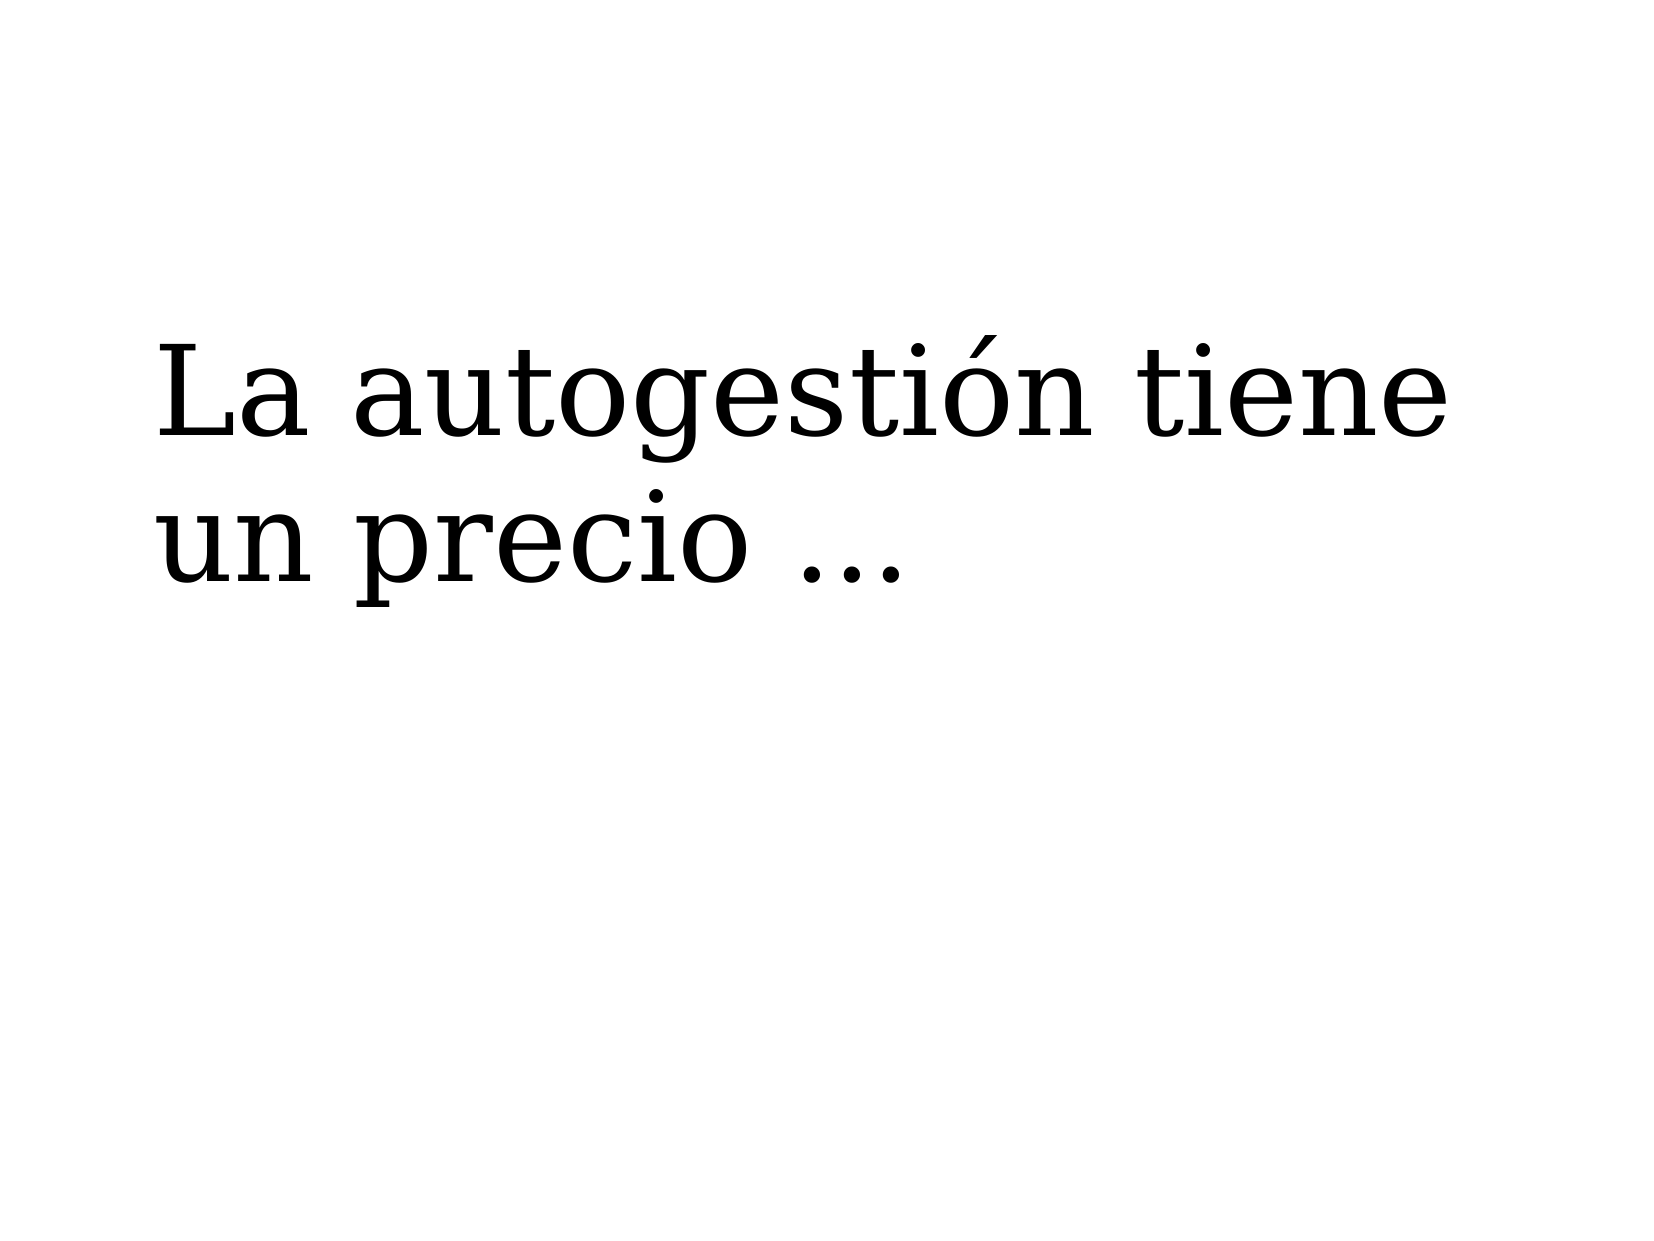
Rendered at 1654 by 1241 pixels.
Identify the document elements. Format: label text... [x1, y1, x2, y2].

list La autogestión tiene un precio ... [82, 319, 1571, 1139]
